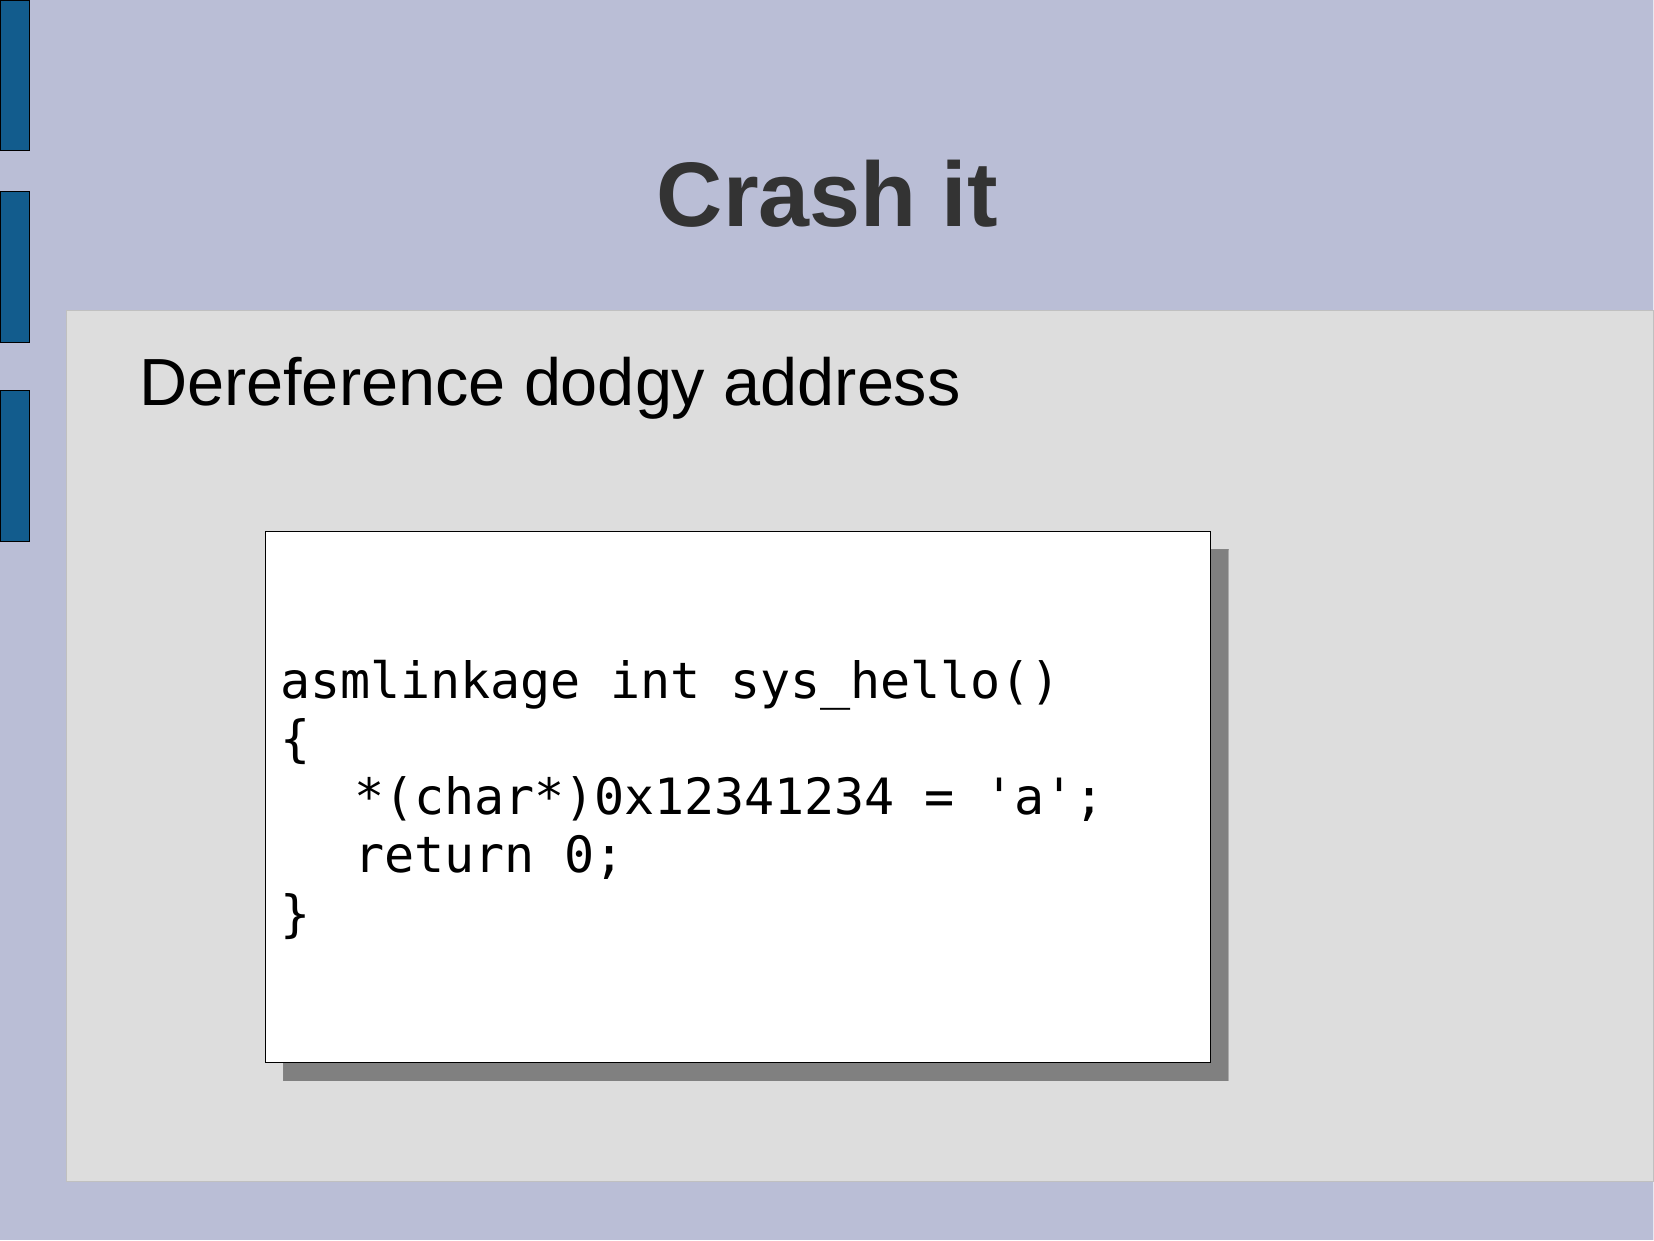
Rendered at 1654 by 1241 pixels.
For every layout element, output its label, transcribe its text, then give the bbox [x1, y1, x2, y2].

title Crash it [121, 98, 1534, 291]
text_box asmlinkage int sys_hello() { *(char*)0x12341234 = 'a'; return 0; } [265, 531, 1211, 1063]
list Dereference dodgy address [121, 344, 1534, 1112]
